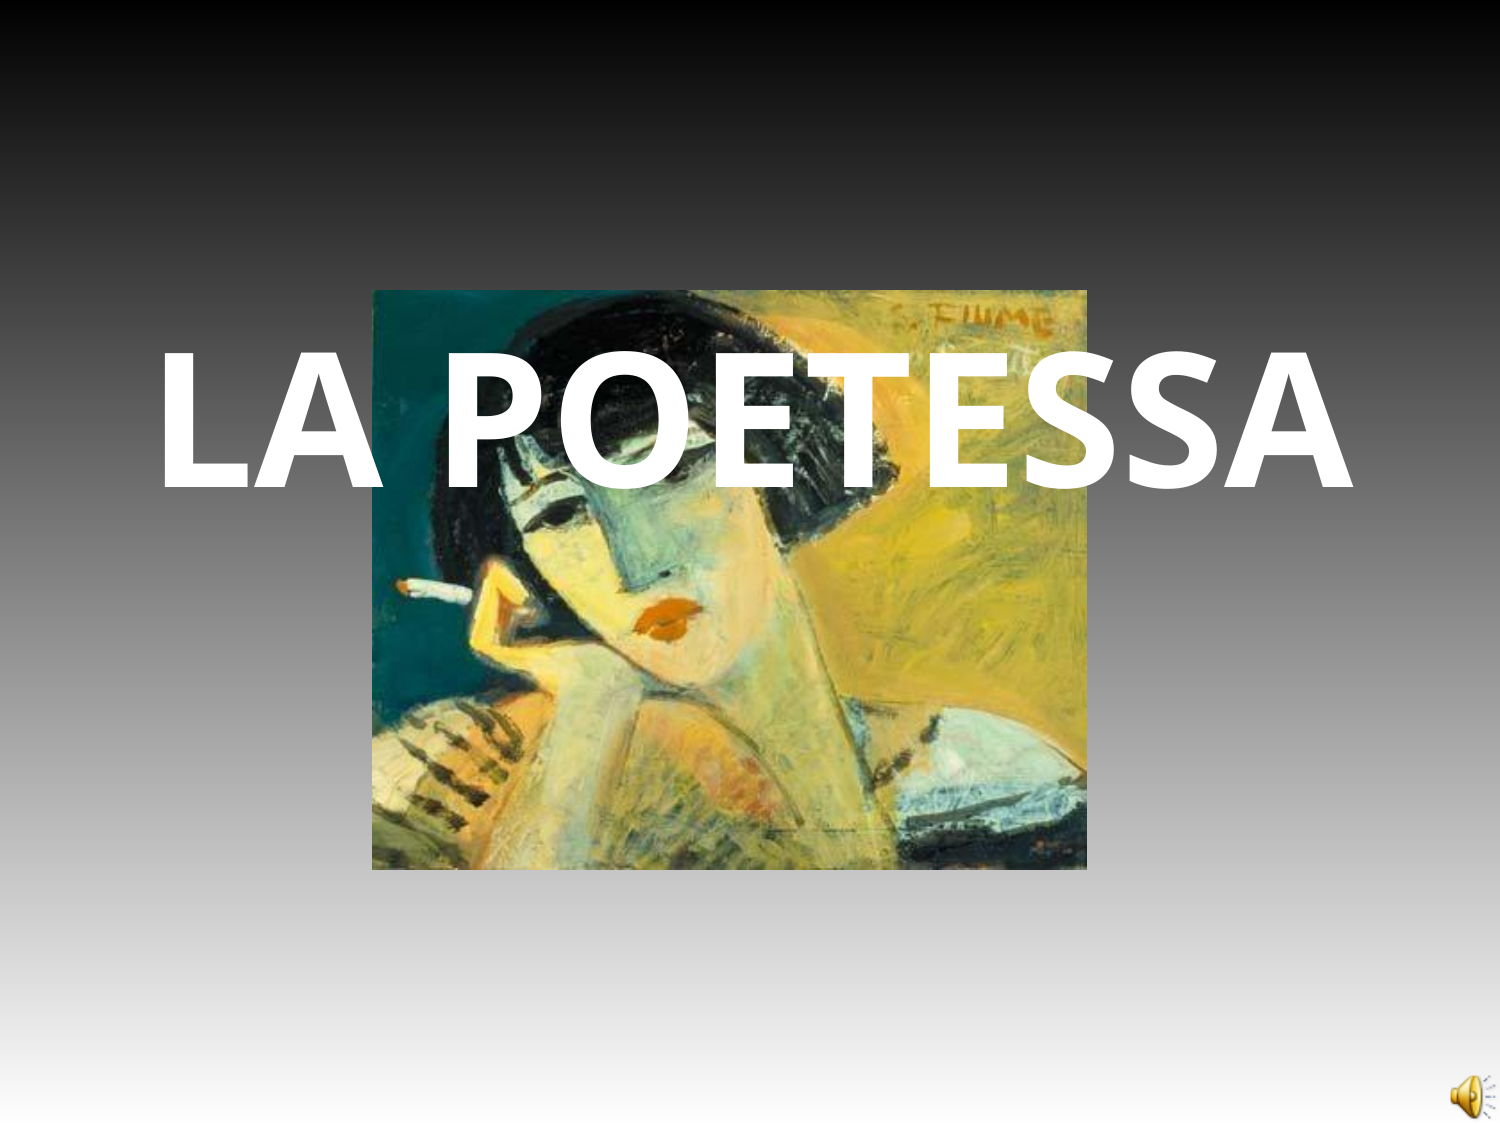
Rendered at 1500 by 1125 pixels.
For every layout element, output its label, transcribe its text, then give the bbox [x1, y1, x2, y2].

list LA POETESSA [76, 42, 1427, 911]
picture [1449, 1074, 1500, 1125]
